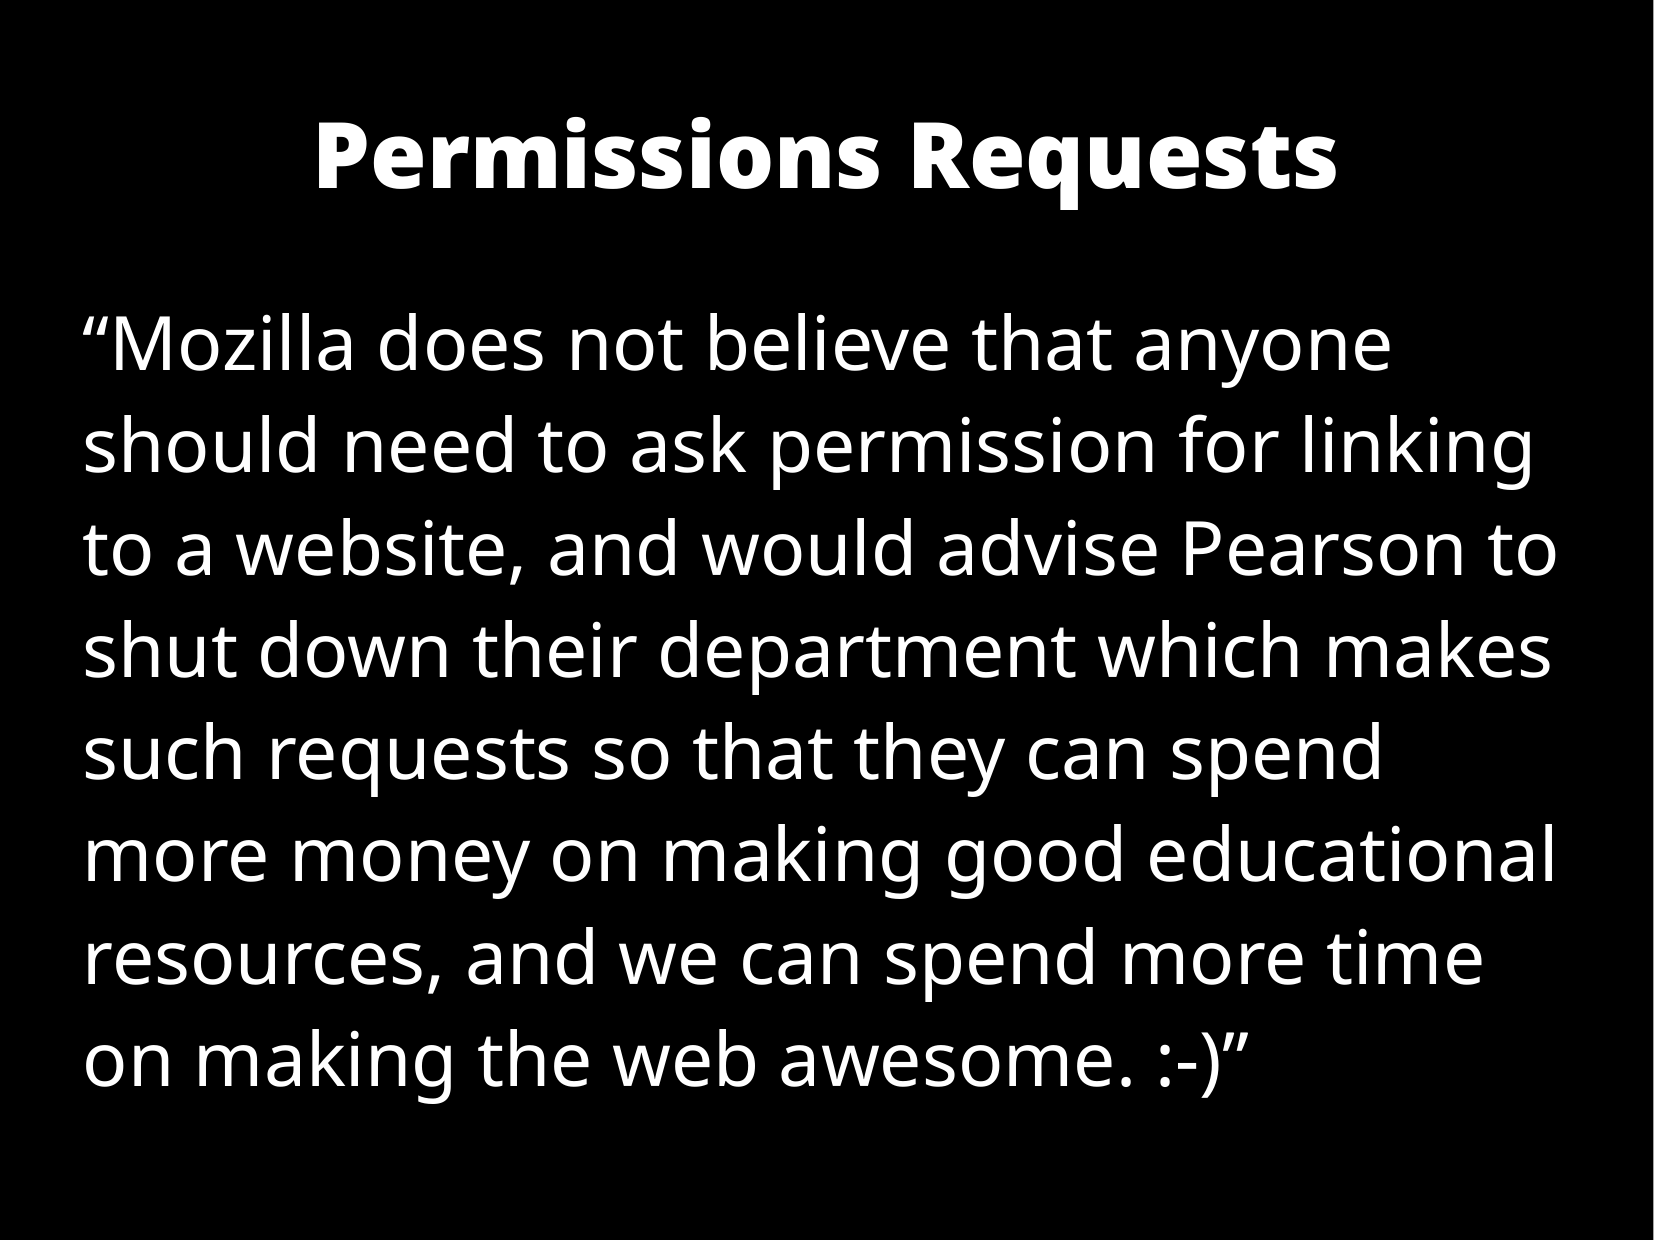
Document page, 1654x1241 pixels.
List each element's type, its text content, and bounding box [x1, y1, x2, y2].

title Permissions Requests [82, 49, 1571, 257]
list “Mozilla does not believe that anyone should need to ask permission for linking to a website, and would advise Pearson to shut down their department which makes such requests so that they can spend more money on making good educational resources, and we can spend more time on making the web awesome. :-)” [82, 290, 1571, 1152]
